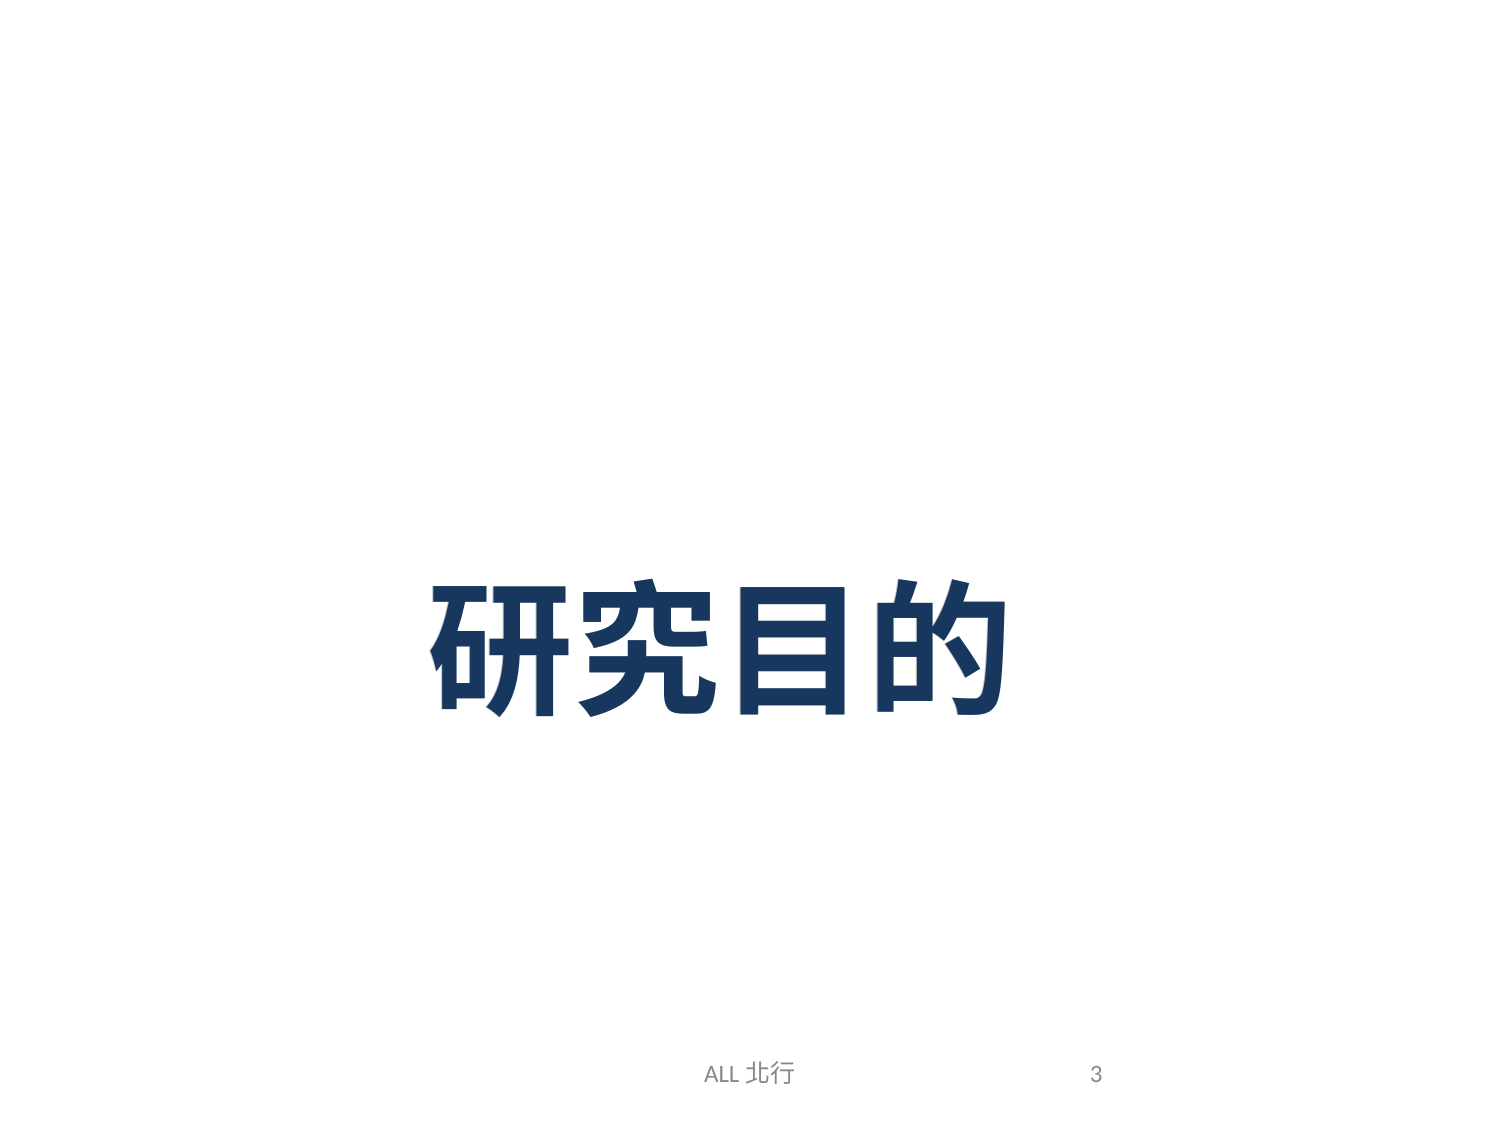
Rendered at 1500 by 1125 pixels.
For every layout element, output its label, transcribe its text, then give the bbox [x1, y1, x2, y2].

text_box ALL北行 [512, 1042, 988, 1103]
text_box 3 [1074, 1042, 1426, 1103]
text_box 研究目的 [159, 551, 1282, 741]
